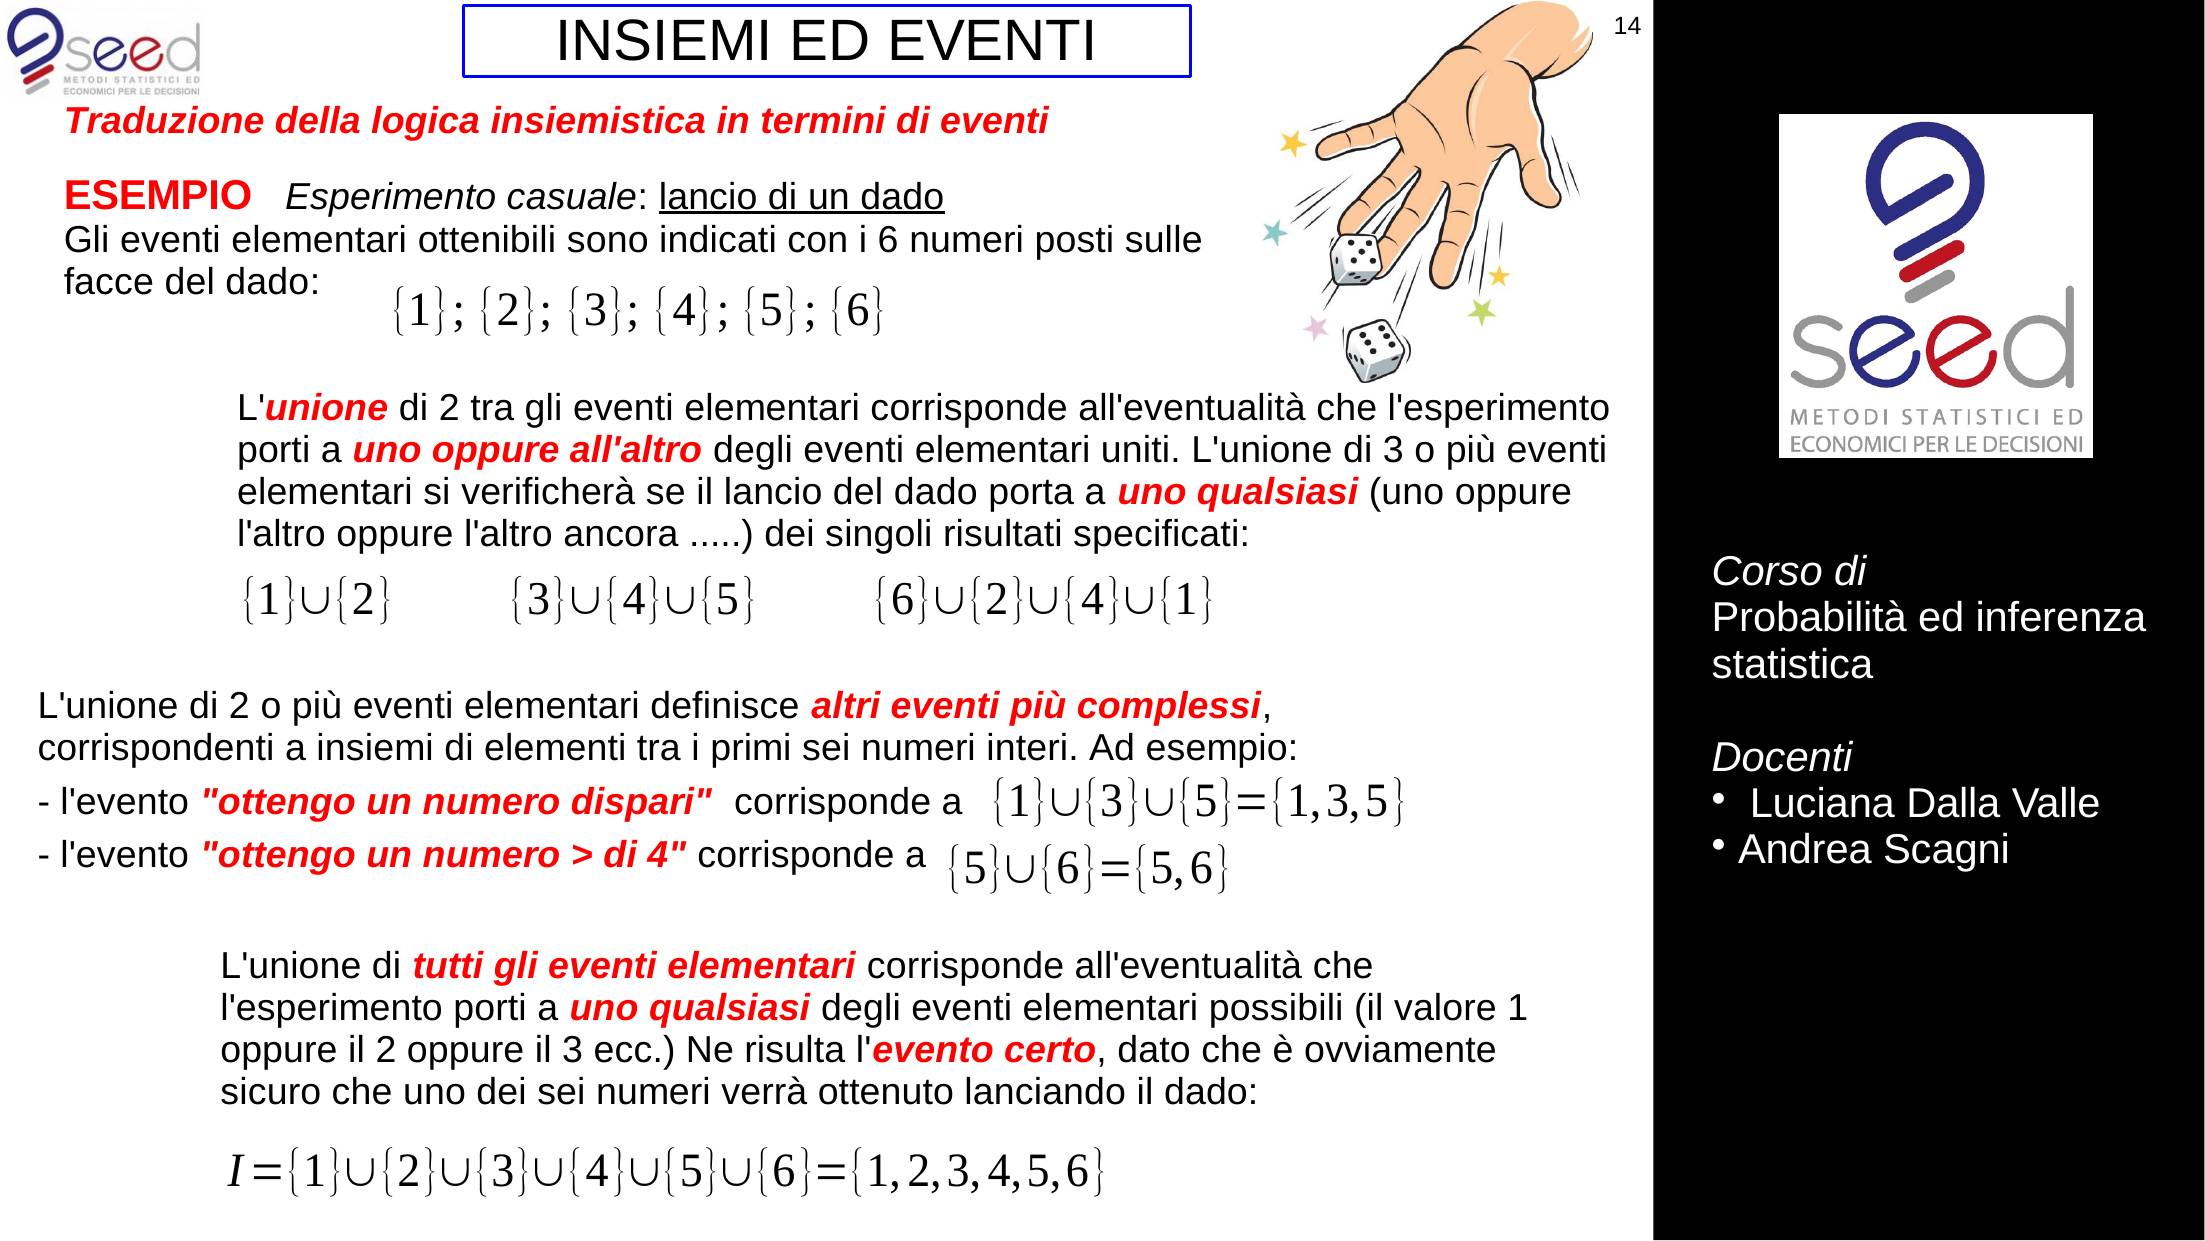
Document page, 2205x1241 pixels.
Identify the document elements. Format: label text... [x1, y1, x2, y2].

text_box L'unione di 2 o più eventi elementari definisce altri eventi più complessi, corrispondenti a insiemi di elementi tra i primi sei numeri interi. Ad esempio: - l'evento "ottengo un numero dispari" corrisponde a - l'evento "ottengo un numero > di 4" corrisponde a [37, 684, 1442, 886]
text_box L'unione di tutti gli eventi elementari corrisponde all'eventualità che l'esperimento porti a uno qualsiasi degli eventi elementari possibili (il valore 1 oppure il 2 oppure il 3 ecc.) Ne risulta l'evento certo, dato che è ovviamente sicuro che uno dei sei numeri verrà ottenuto lanciando il dado: [220, 944, 1607, 1122]
picture [5, 5, 203, 98]
picture [1262, 1, 1593, 383]
text_box L'unione di 2 tra gli eventi elementari corrisponde all'eventualità che l'esperimento porti a uno oppure all'altro degli eventi elementari uniti. L'unione di 3 o più eventi elementari si verificherà se il lancio del dado porta a uno qualsiasi (uno oppure l'altro oppure l'altro ancora .....) dei singoli risultati specificati: [237, 386, 1618, 564]
chart [235, 571, 1224, 627]
picture [1779, 114, 2093, 458]
text_box Traduzione della logica insiemistica in termini di eventi ESEMPIO Esperimento casuale: lancio di un dado Gli eventi elementari ottenibili sono indicati con i 6 numeri posti sulle facce del dado: [63, 99, 1241, 303]
text_box INSIEMI ED EVENTI [463, 5, 1191, 77]
chart [985, 774, 1415, 829]
chart [941, 840, 1240, 896]
chart [385, 282, 897, 338]
chart [218, 1144, 1116, 1199]
